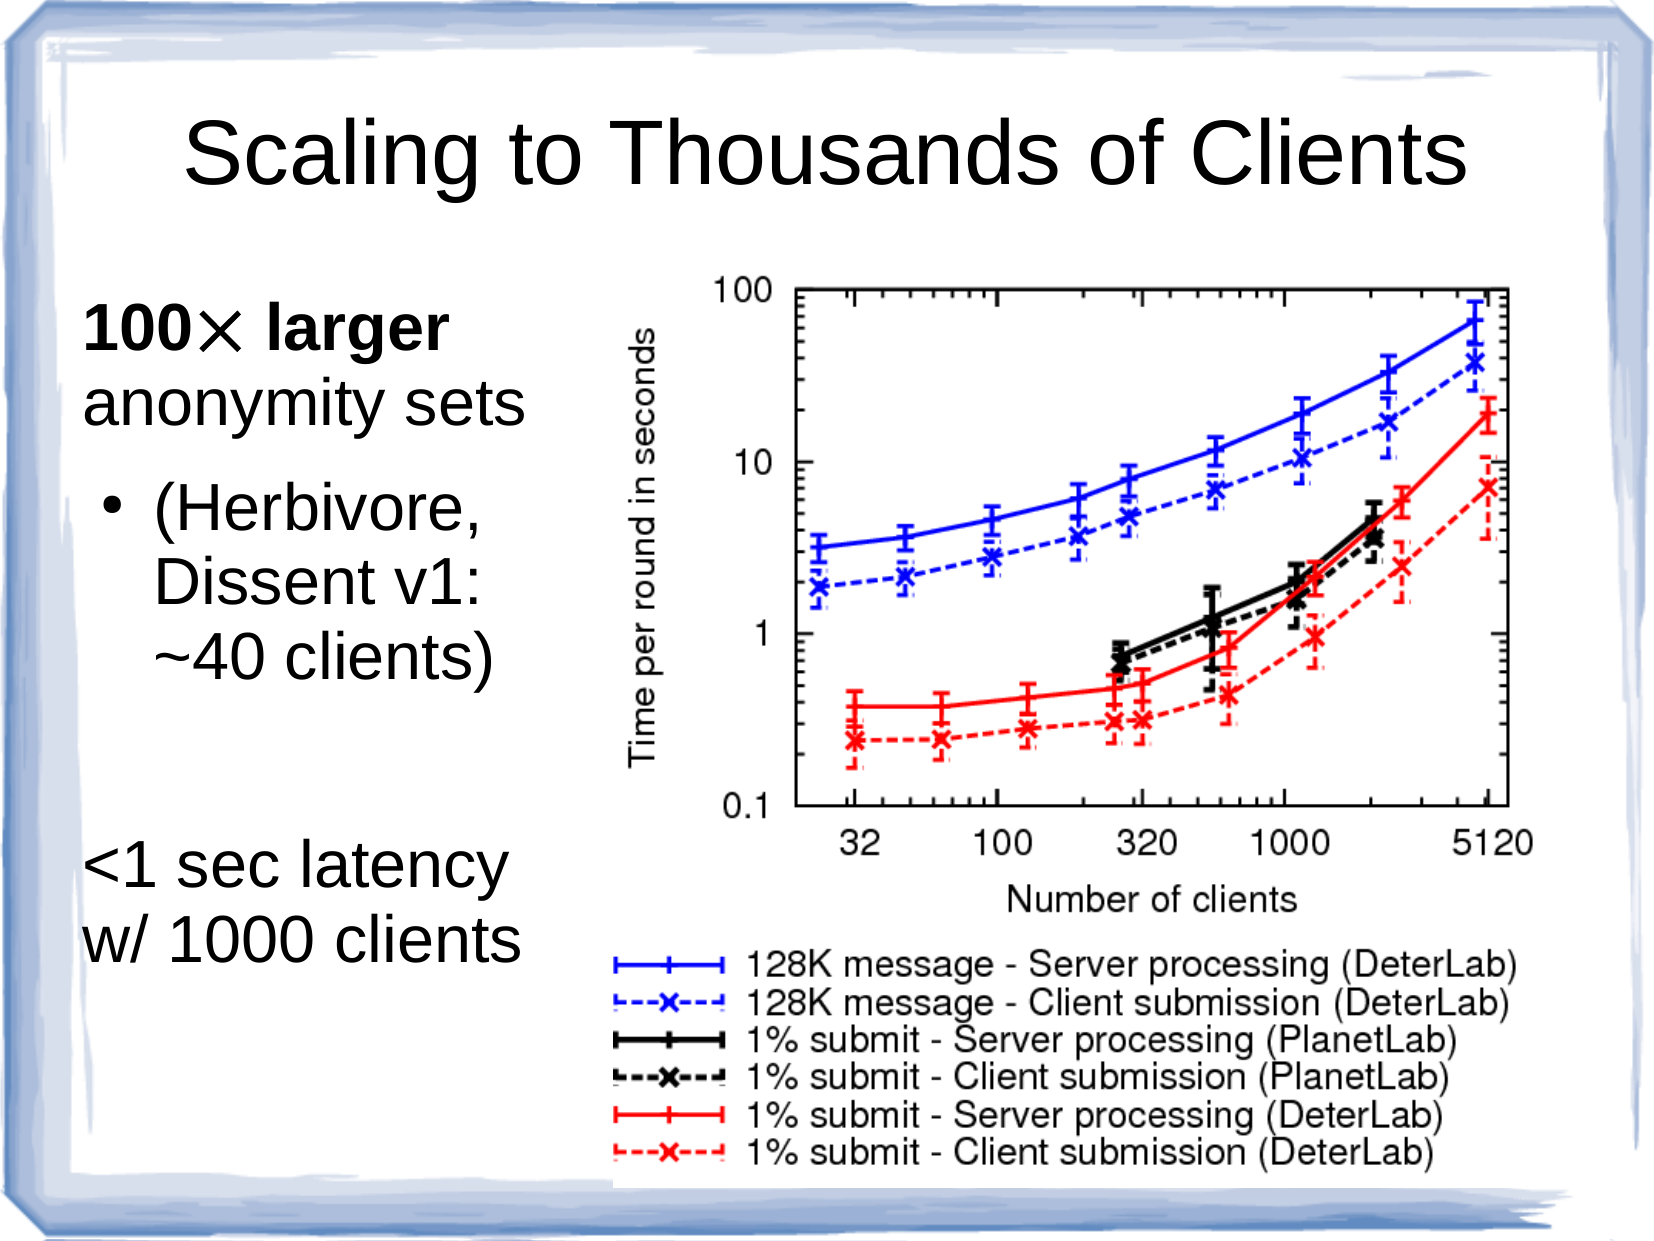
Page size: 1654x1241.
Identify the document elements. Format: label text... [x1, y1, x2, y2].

title Scaling to Thousands of Clients [82, 49, 1571, 257]
picture [0, 0, 1654, 1241]
list 100 larger anonymity sets (Herbivore, Dissent v1: ~40 clients) <1 sec latency w/ 1000 clients [82, 290, 613, 1109]
